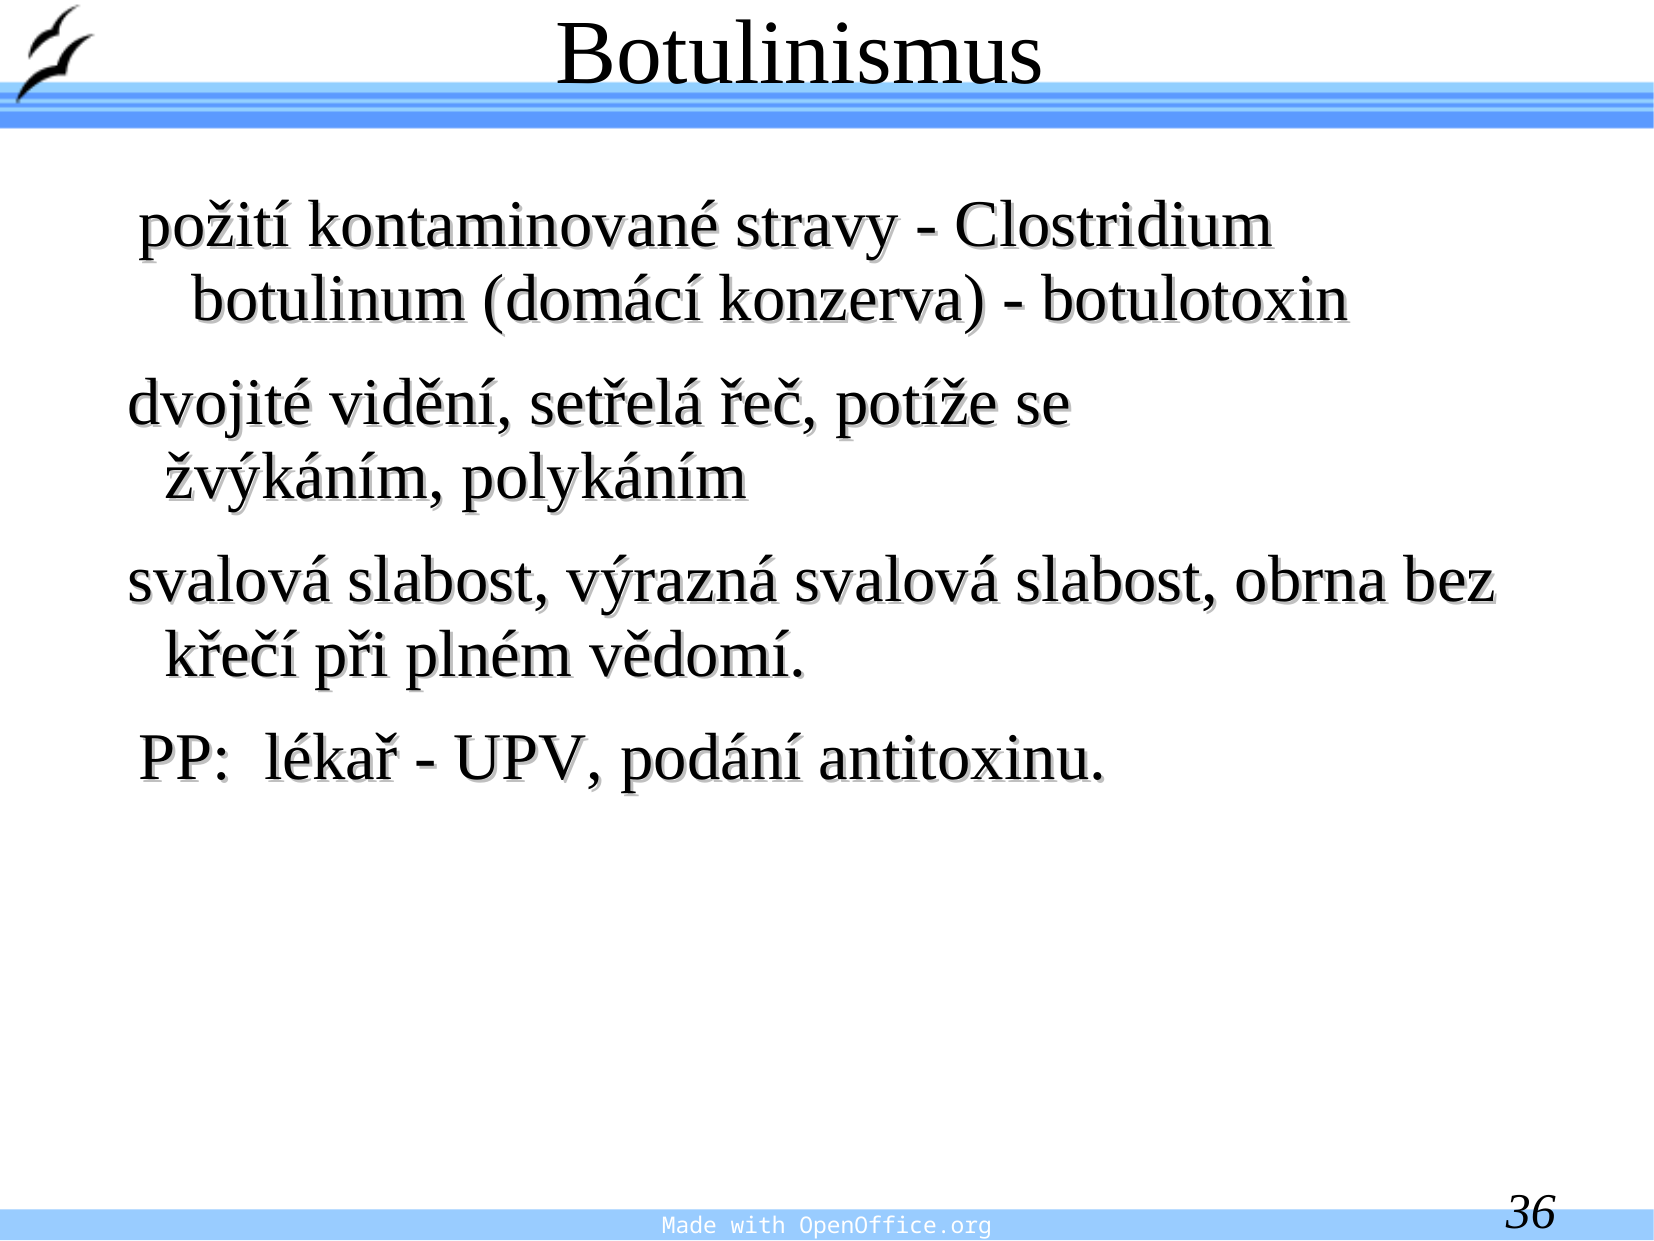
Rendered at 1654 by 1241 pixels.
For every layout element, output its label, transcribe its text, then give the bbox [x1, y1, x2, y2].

title Botulinismus [94, 0, 1507, 107]
picture [0, 0, 1654, 133]
list požití kontaminované stravy - Clostridium botulinum (domácí konzerva) - botulotoxin dvojité vidění, setřelá řeč, potíže se žvýkáním, polykáním svalová slabost, výrazná svalová slabost, obrna bez křečí při plném vědomí. PP: lékař - UPV, podání antitoxinu. [120, 187, 1533, 1195]
